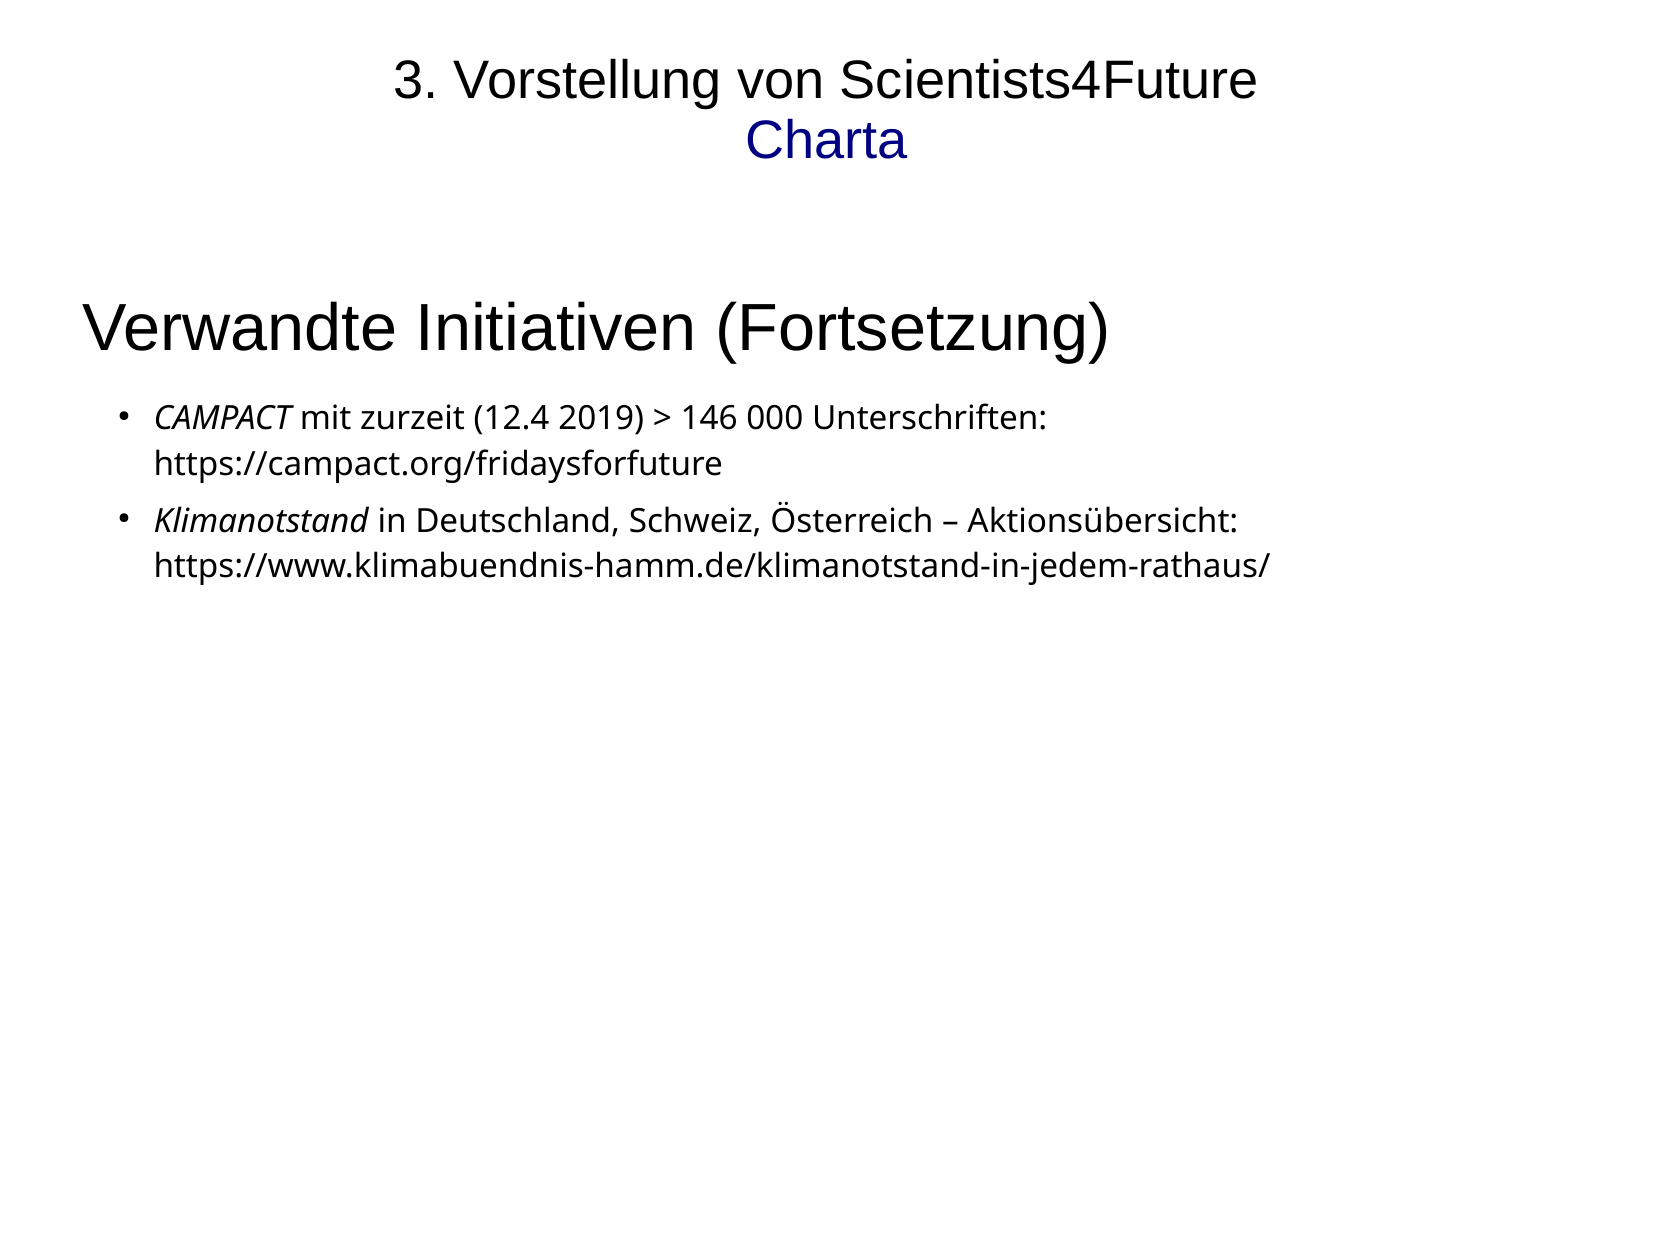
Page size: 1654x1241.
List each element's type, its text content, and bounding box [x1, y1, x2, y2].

list Verwandte Initiativen (Fortsetzung) CAMPACT mit zurzeit (12.4 2019) > 146 000 Unterschriften: https://campact.org/fridaysforfuture Klimanotstand in Deutschland, Schweiz, Österreich – Aktionsübersicht:https://www.klimabuendnis-hamm.de/klimanotstand-in-jedem-rathaus/ [82, 290, 1571, 1109]
title 3. Vorstellung von Scientists4Future Charta [82, 49, 1571, 257]
